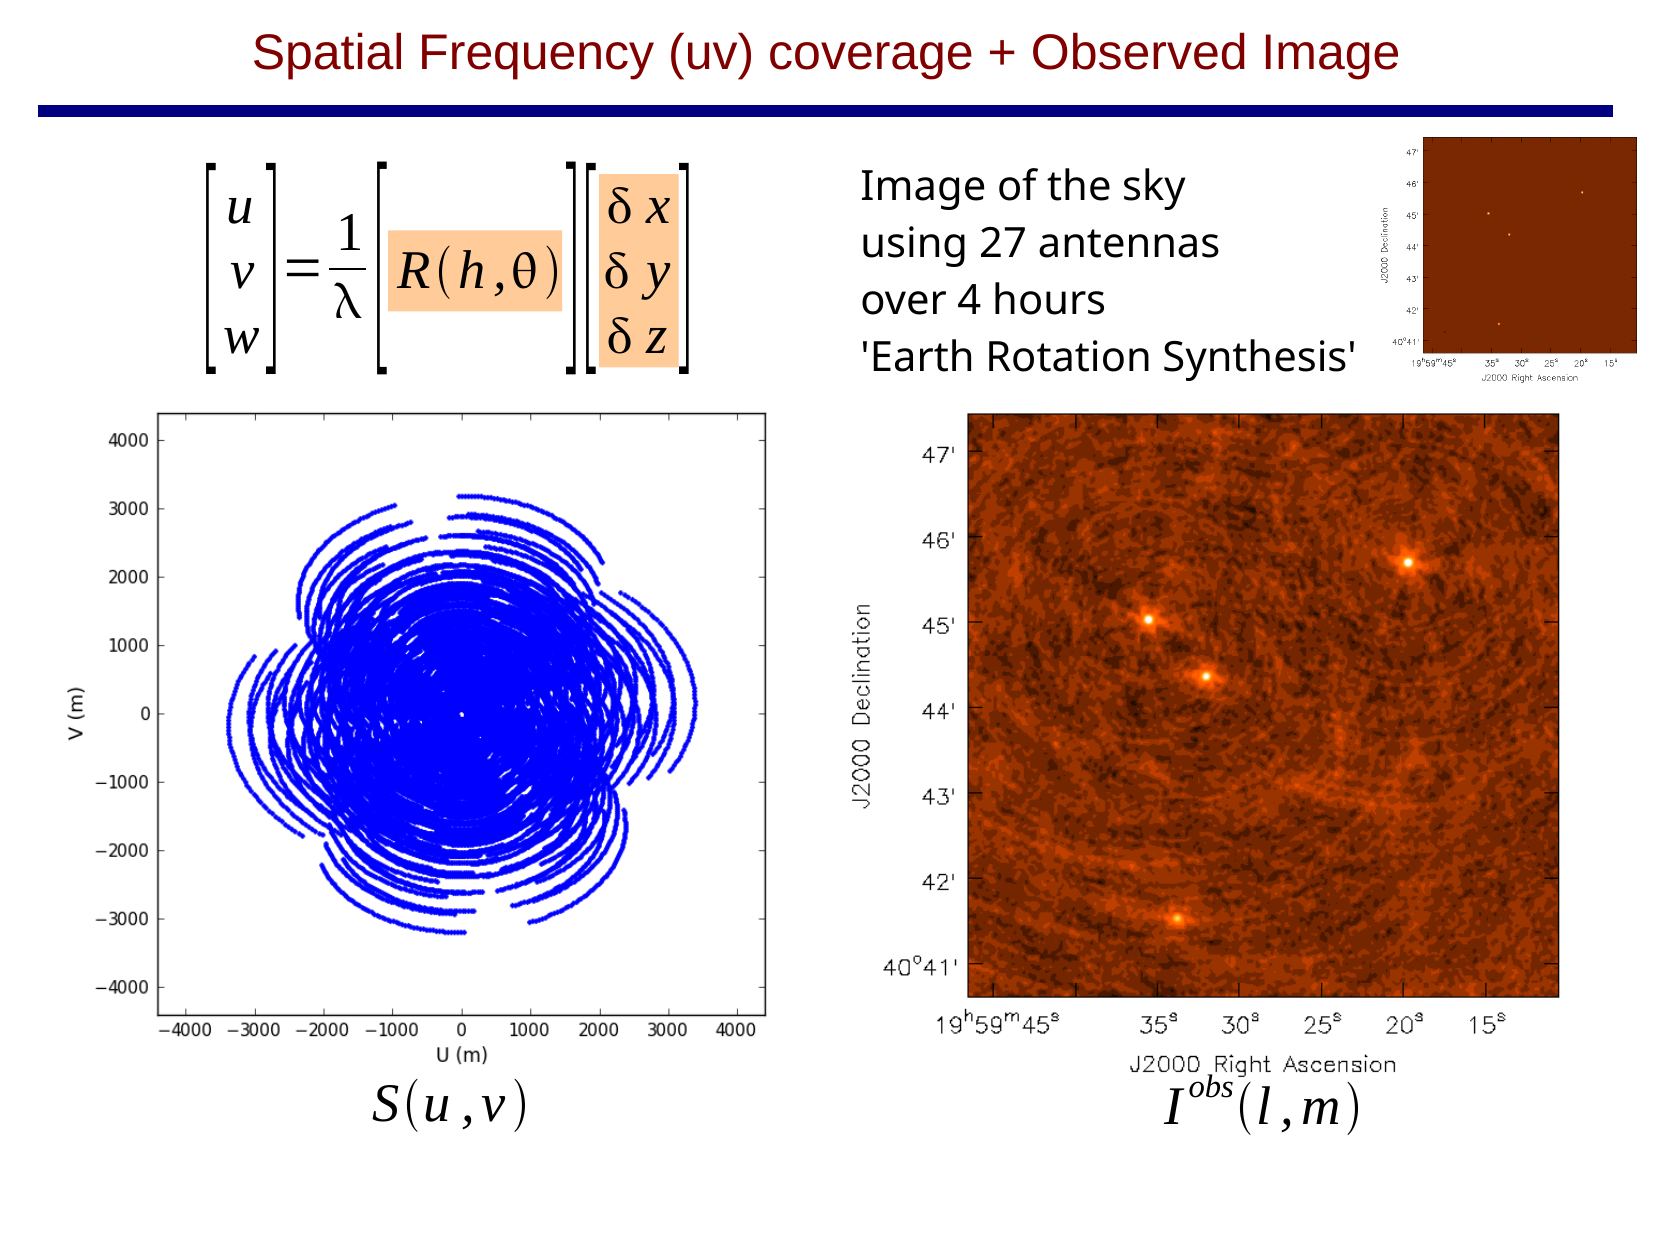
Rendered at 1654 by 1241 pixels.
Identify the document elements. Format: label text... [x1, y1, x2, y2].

text_box Image of the sky using 27 antennas over 4 hours 'Earth Rotation Synthesis' [845, 148, 1429, 378]
picture [60, 119, 1653, 1160]
chart [355, 1073, 541, 1136]
chart [1147, 1070, 1375, 1140]
title Spatial Frequency (uv) coverage + Observed Image [82, 15, 1571, 89]
chart [189, 158, 708, 377]
